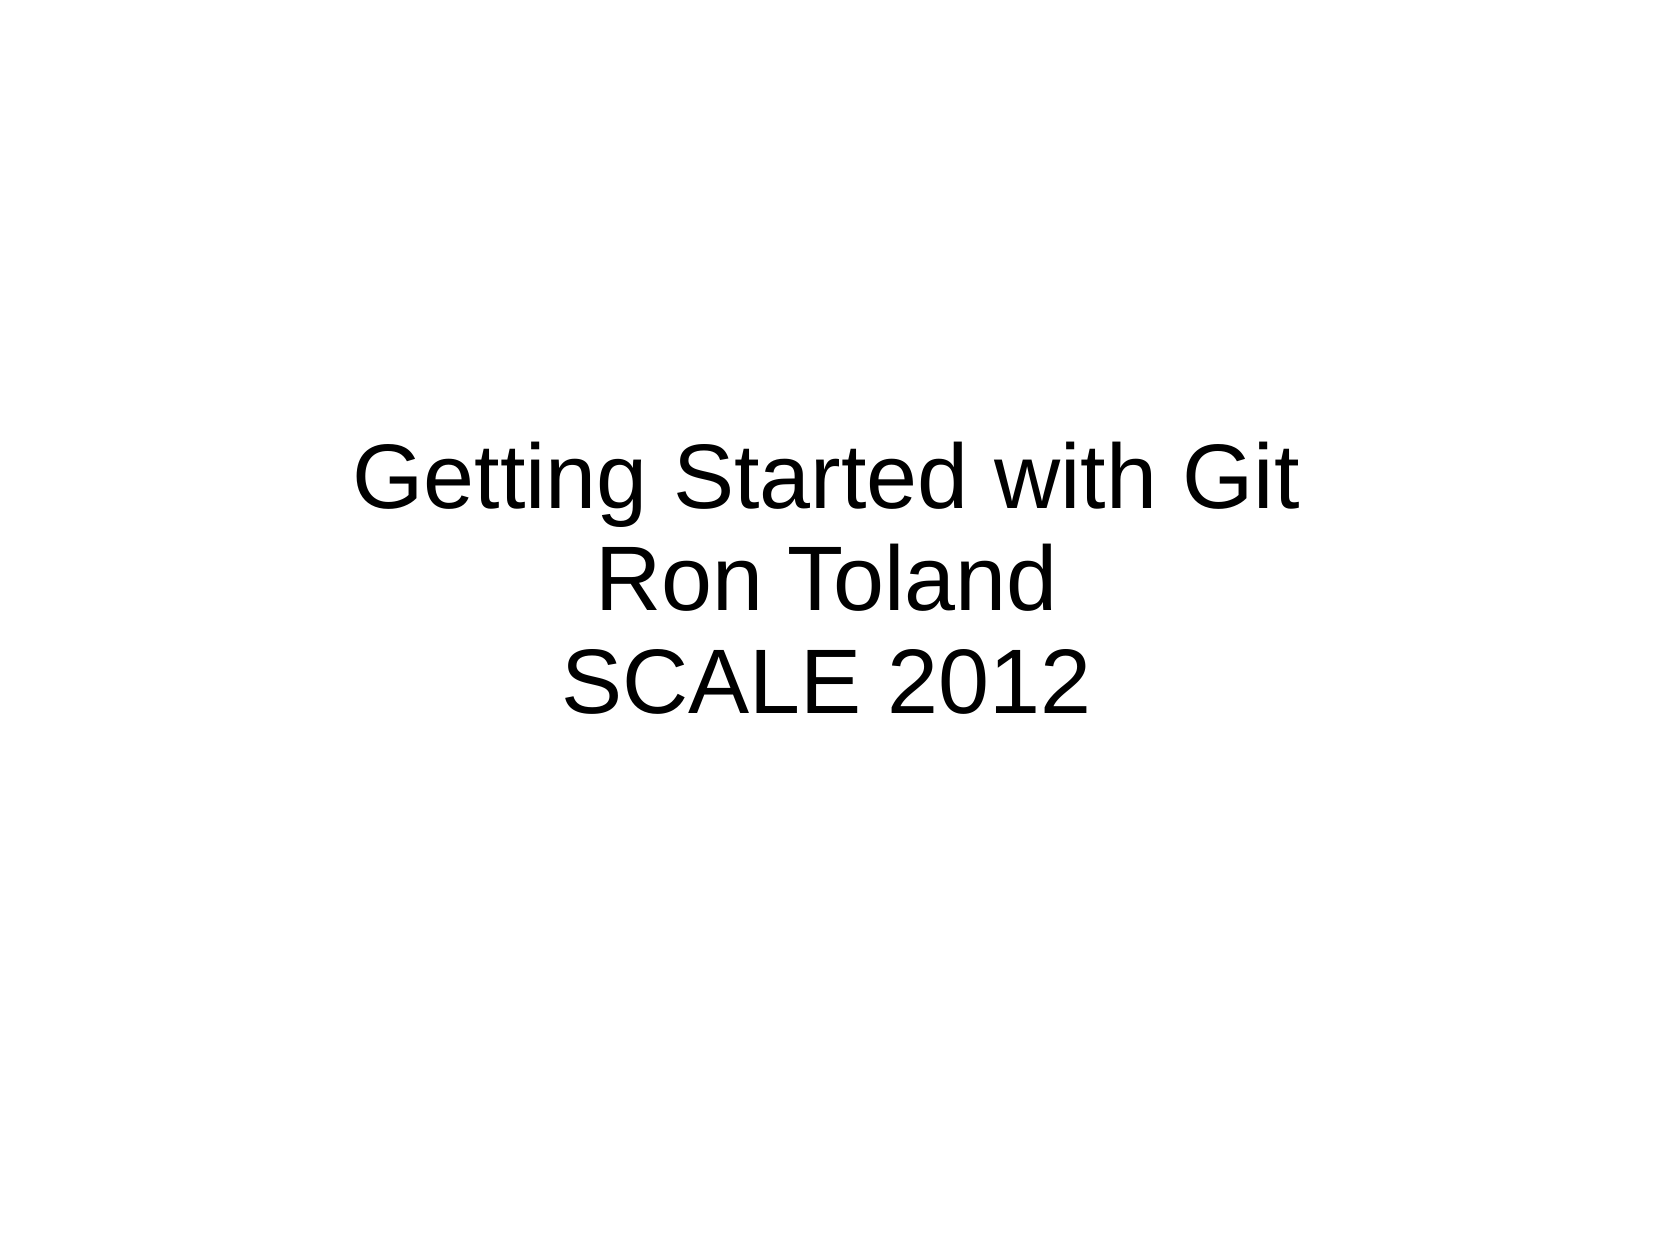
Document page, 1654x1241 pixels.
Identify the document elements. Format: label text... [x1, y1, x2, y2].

subtitle Getting Started with Git Ron Toland SCALE 2012 [82, 49, 1571, 1109]
